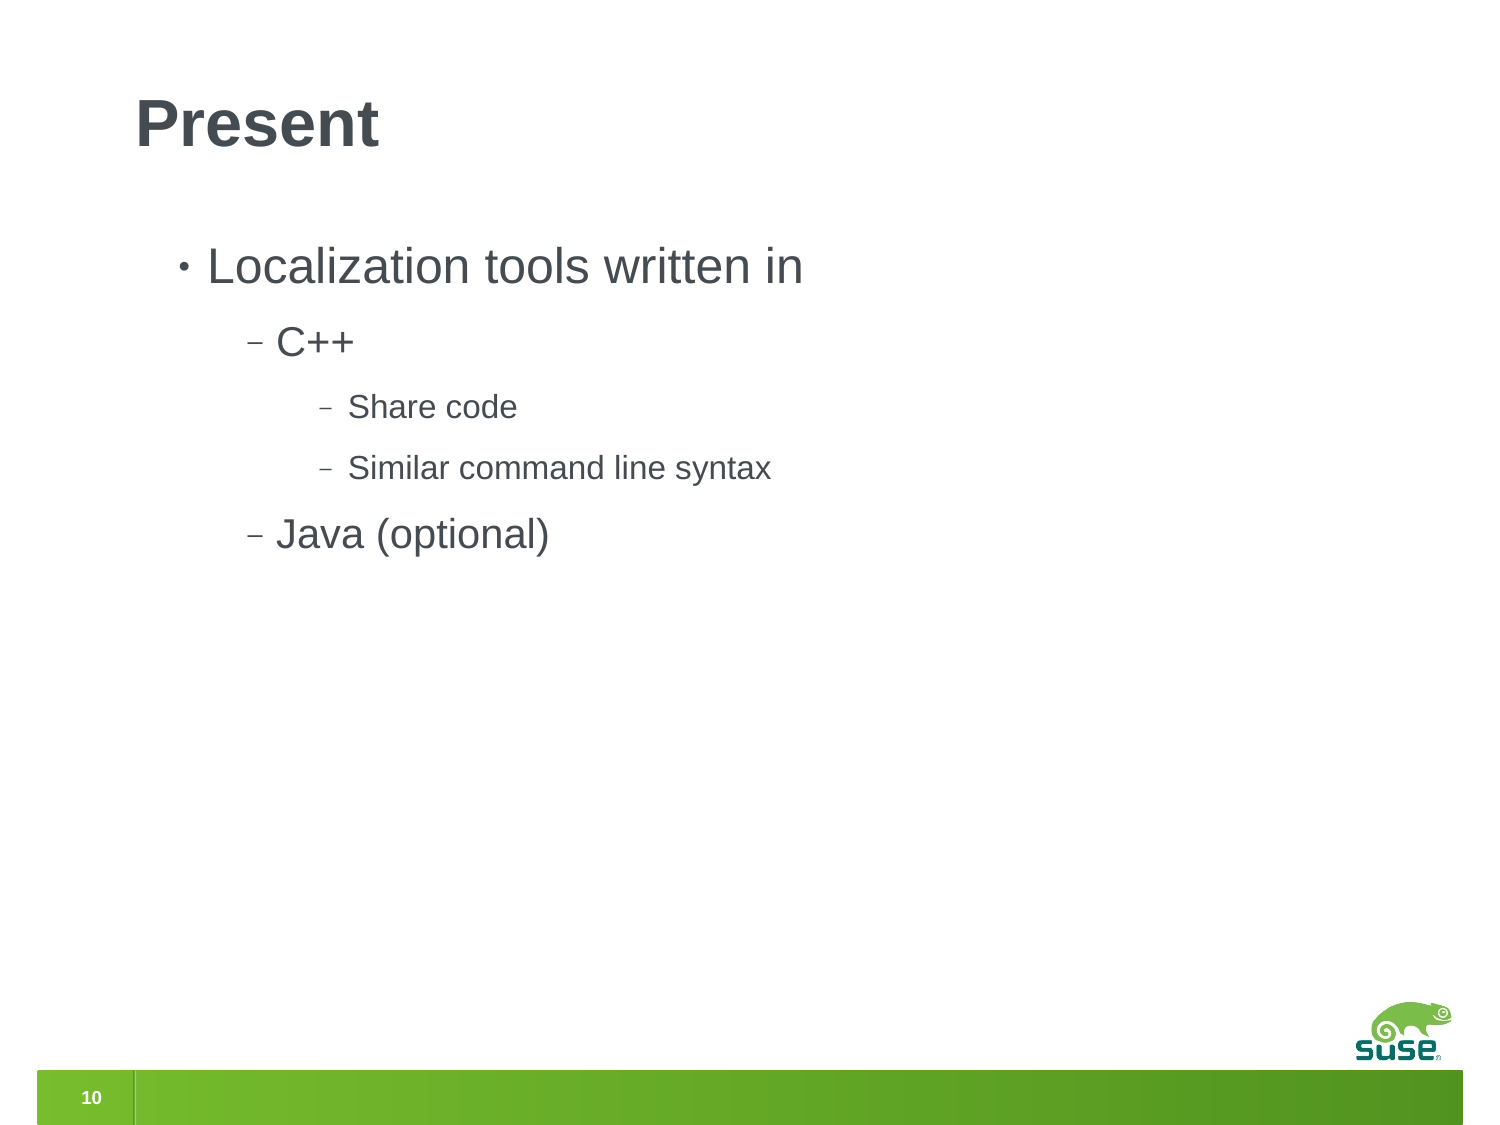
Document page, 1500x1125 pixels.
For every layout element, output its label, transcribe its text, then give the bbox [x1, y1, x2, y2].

picture [1355, 1001, 1452, 1061]
title Present [135, 41, 1372, 204]
list Localization tools written in C++ Share code Similar command line syntax Java (optional) [135, 238, 1372, 892]
